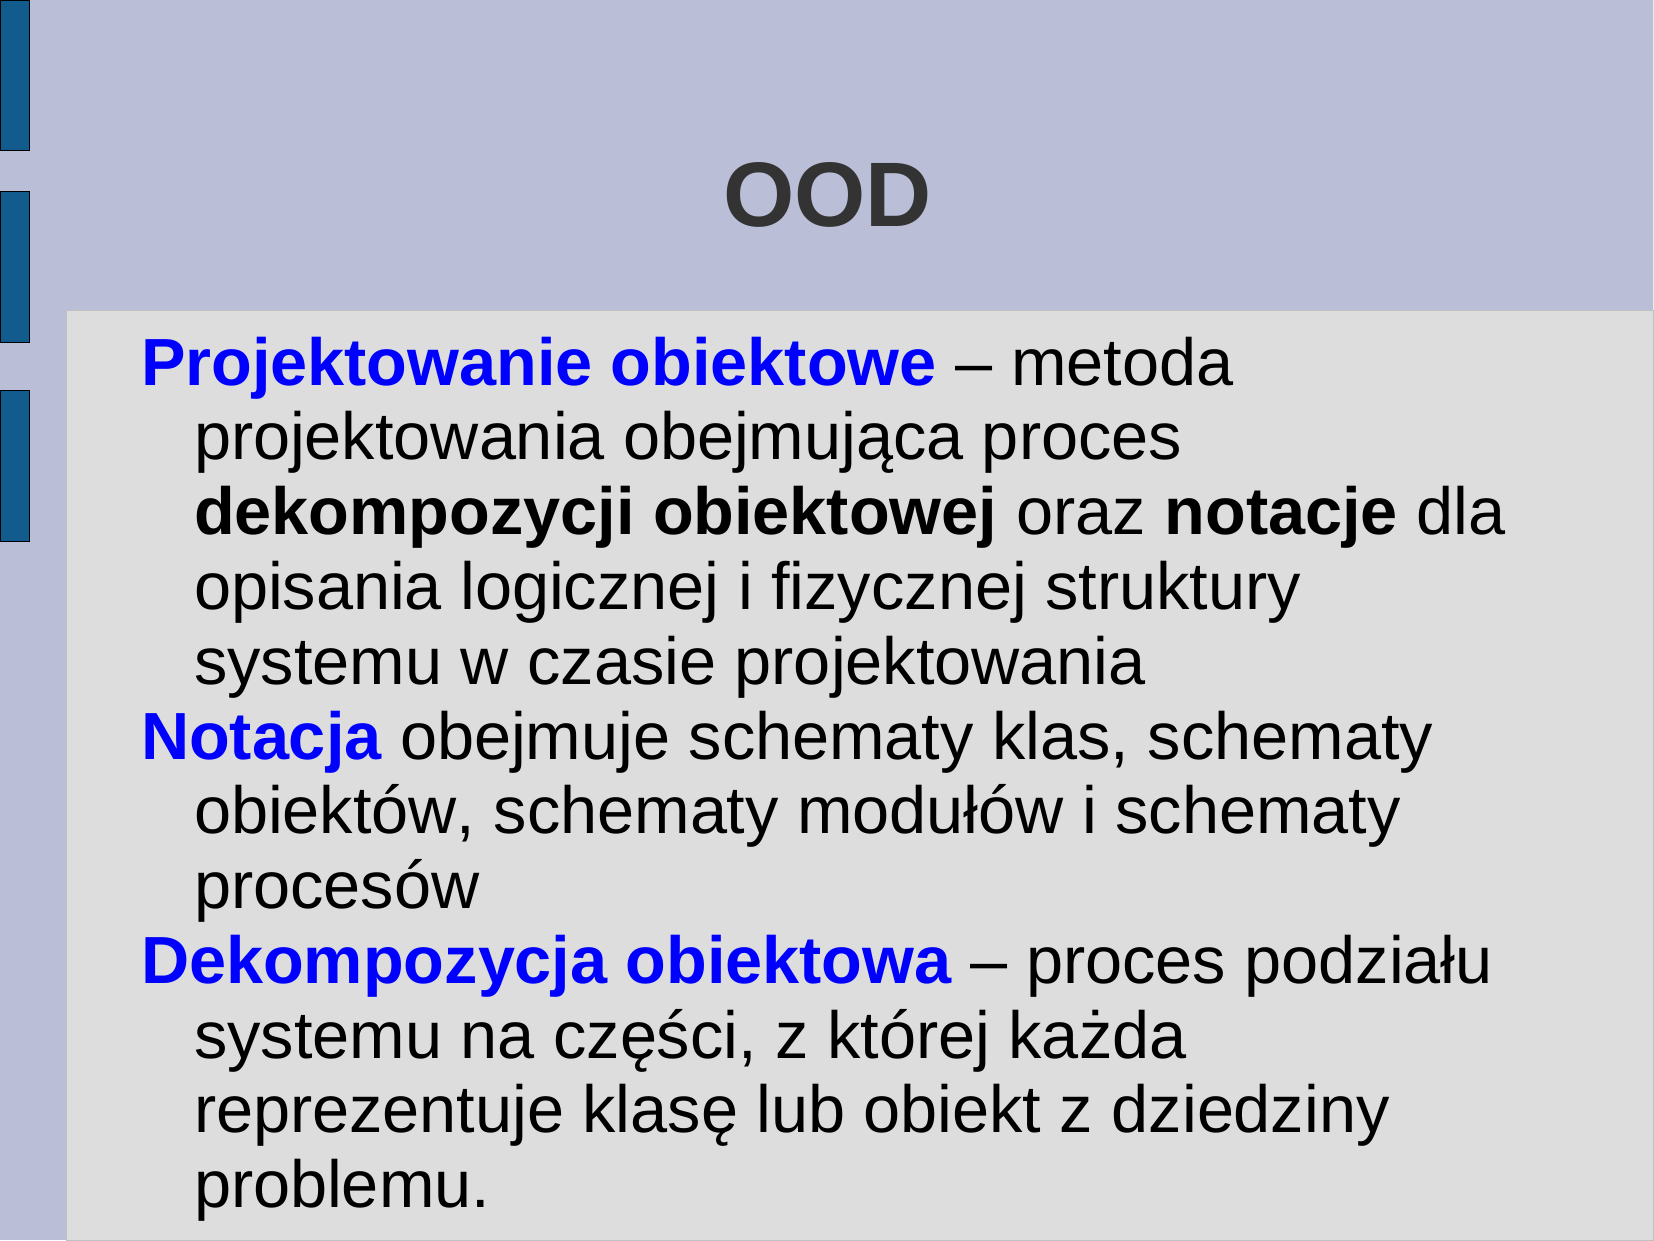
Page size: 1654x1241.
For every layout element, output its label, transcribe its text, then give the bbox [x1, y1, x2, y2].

list Projektowanie obiektowe – metoda projektowania obejmująca proces dekompozycji obiektowej oraz notacje dla opisania logicznej i fizycznej struktury systemu w czasie projektowania Notacja obejmuje schematy klas, schematy obiektów, schematy modułów i schematy procesów Dekompozycja obiektowa – proces podziału systemu na części, z której każda reprezentuje klasę lub obiekt z dziedziny problemu. [123, 324, 1536, 1223]
title OOD [121, 98, 1534, 291]
